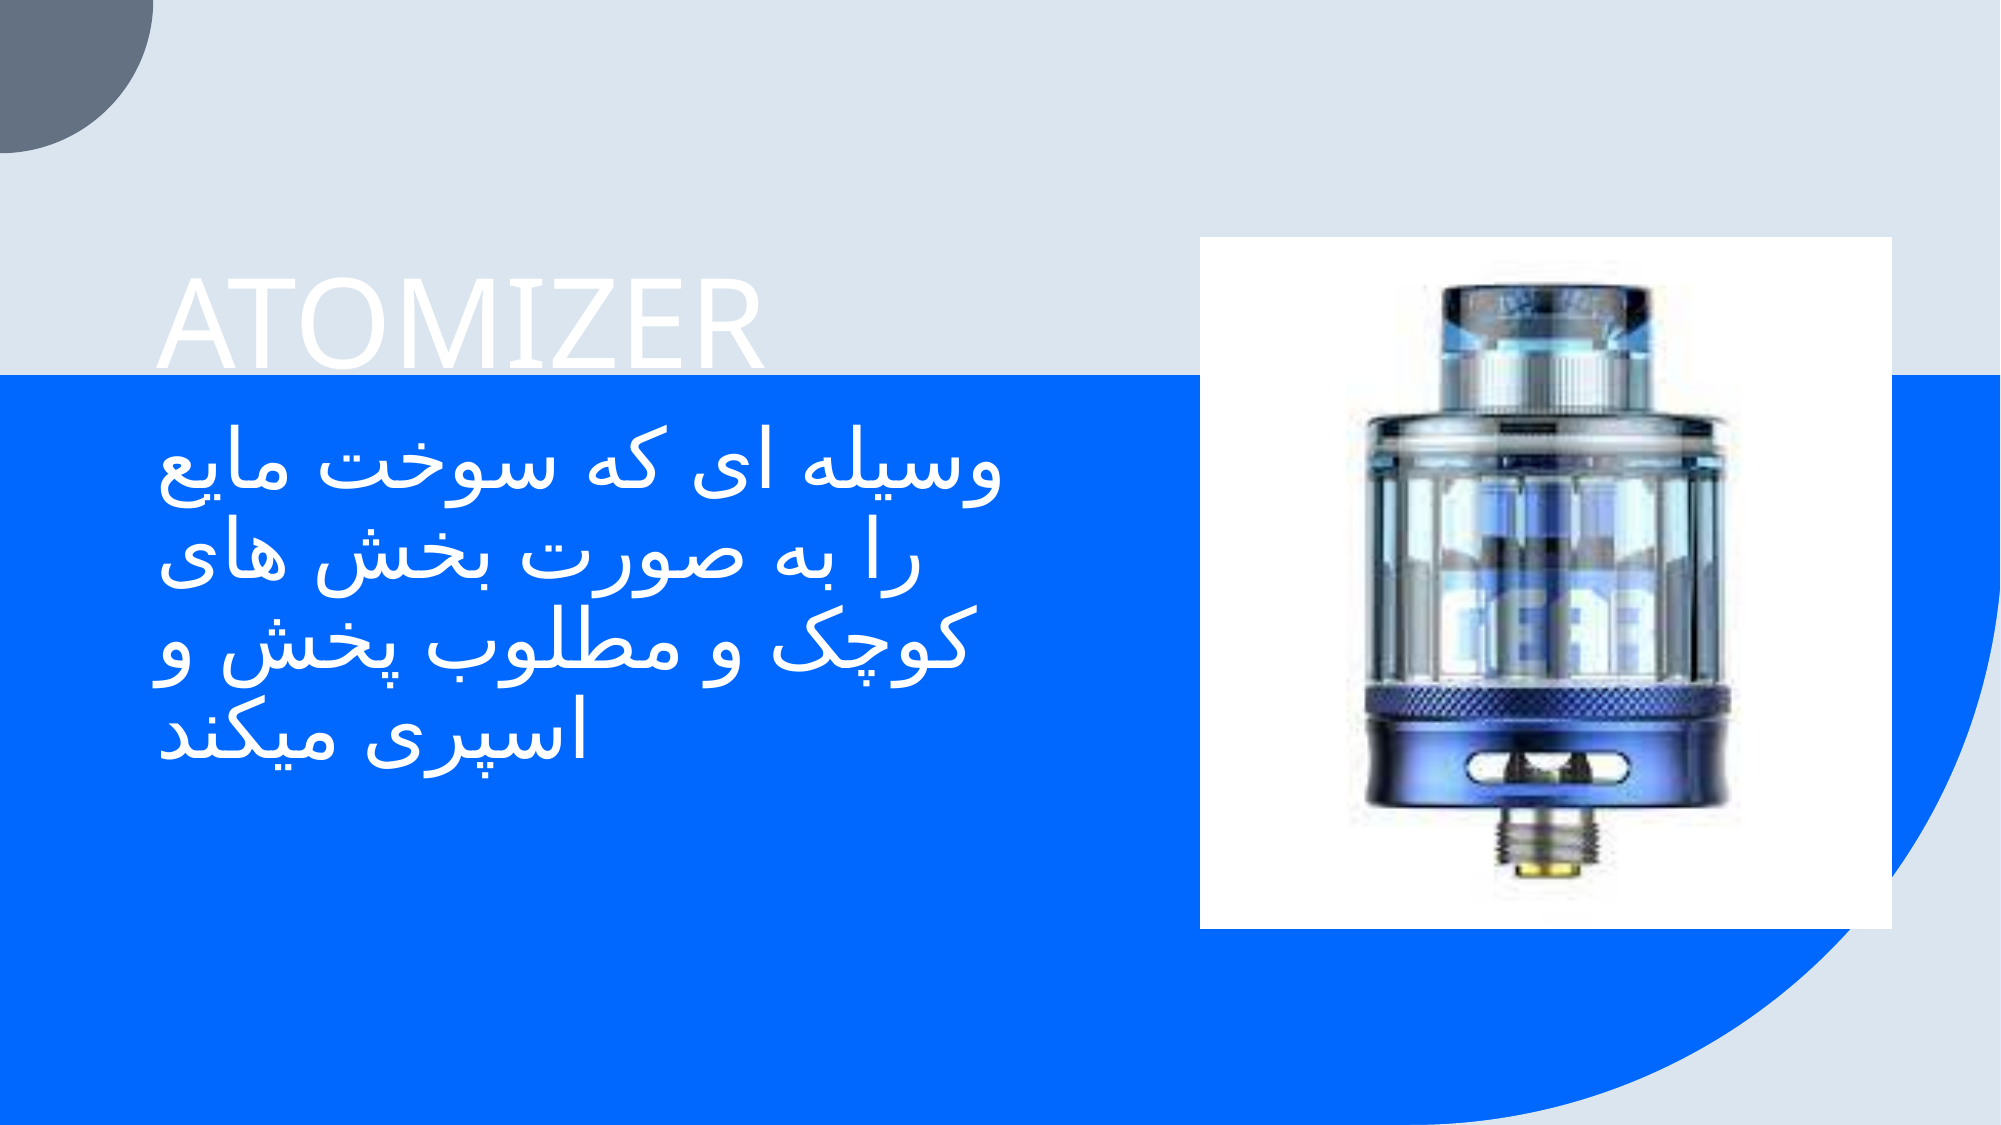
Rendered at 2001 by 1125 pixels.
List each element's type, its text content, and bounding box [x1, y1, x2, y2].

list ATOMIZER وسیله ای که سوخت مایع را به صورت بخش های کوچک و مطلوب پخش و اسپری میکند [141, 253, 1027, 818]
picture [1200, 237, 1892, 929]
